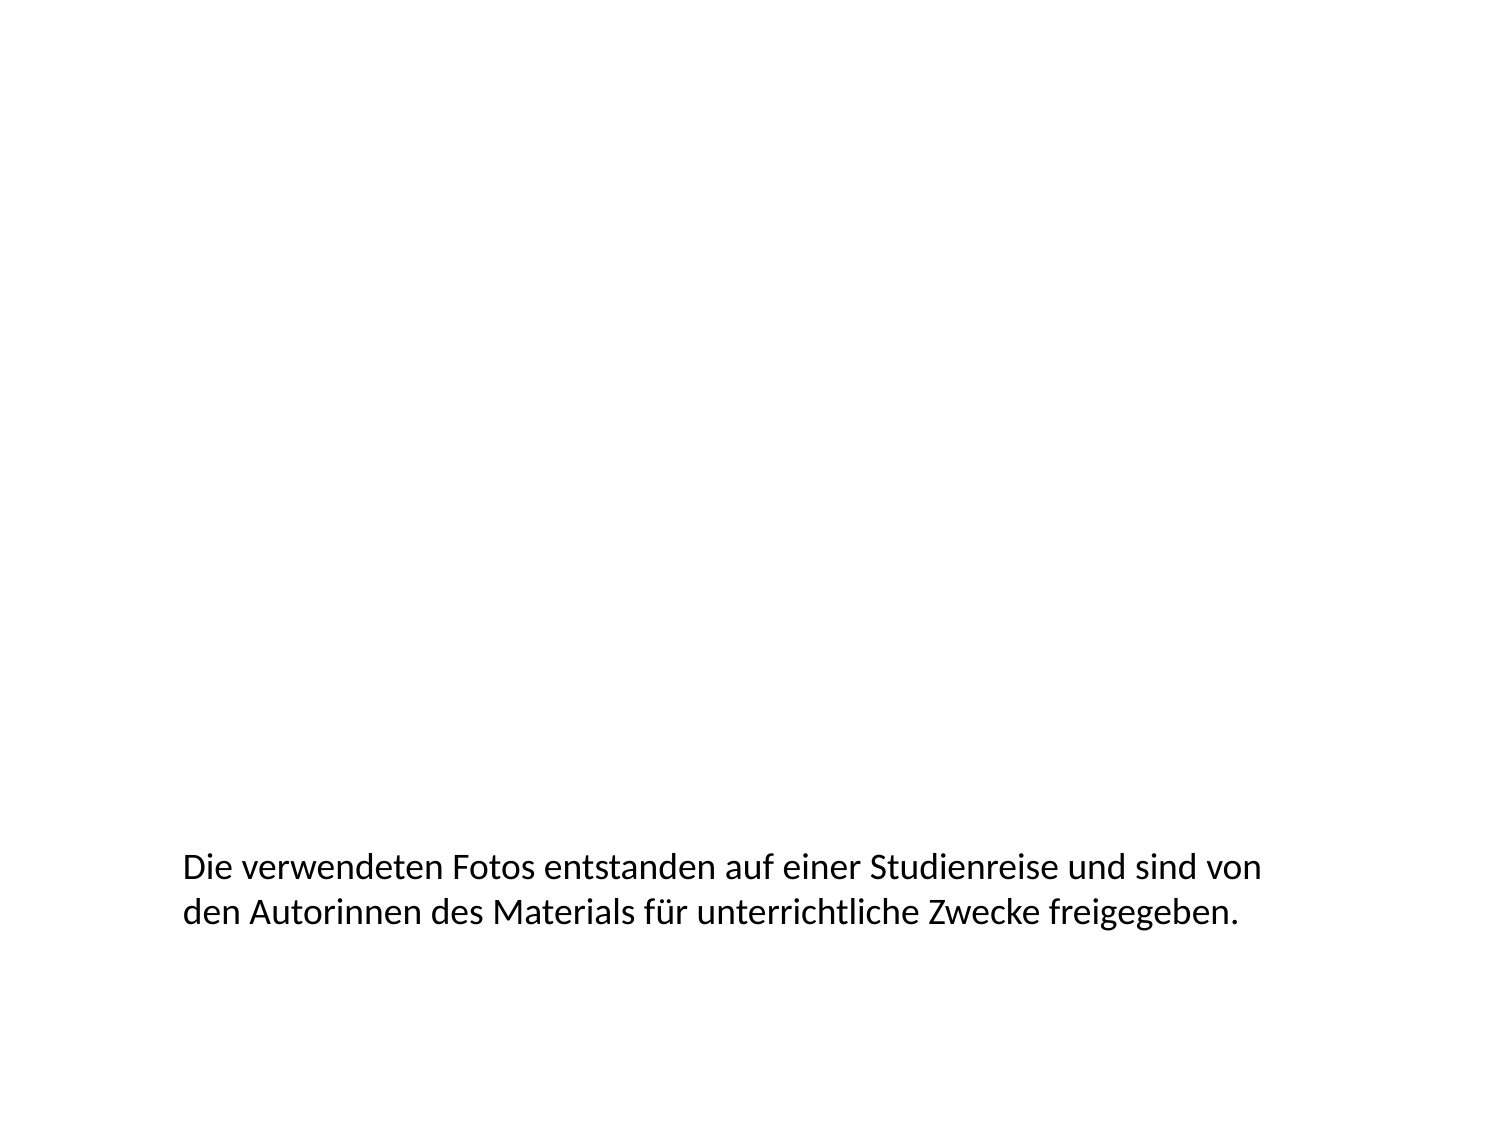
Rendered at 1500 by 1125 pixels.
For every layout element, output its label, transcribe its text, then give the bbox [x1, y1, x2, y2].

text_box Die verwendeten Fotos entstanden auf einer Studienreise und sind von den Autorinnen des Materials für unterrichtliche Zwecke freigegeben. [167, 834, 1326, 941]
